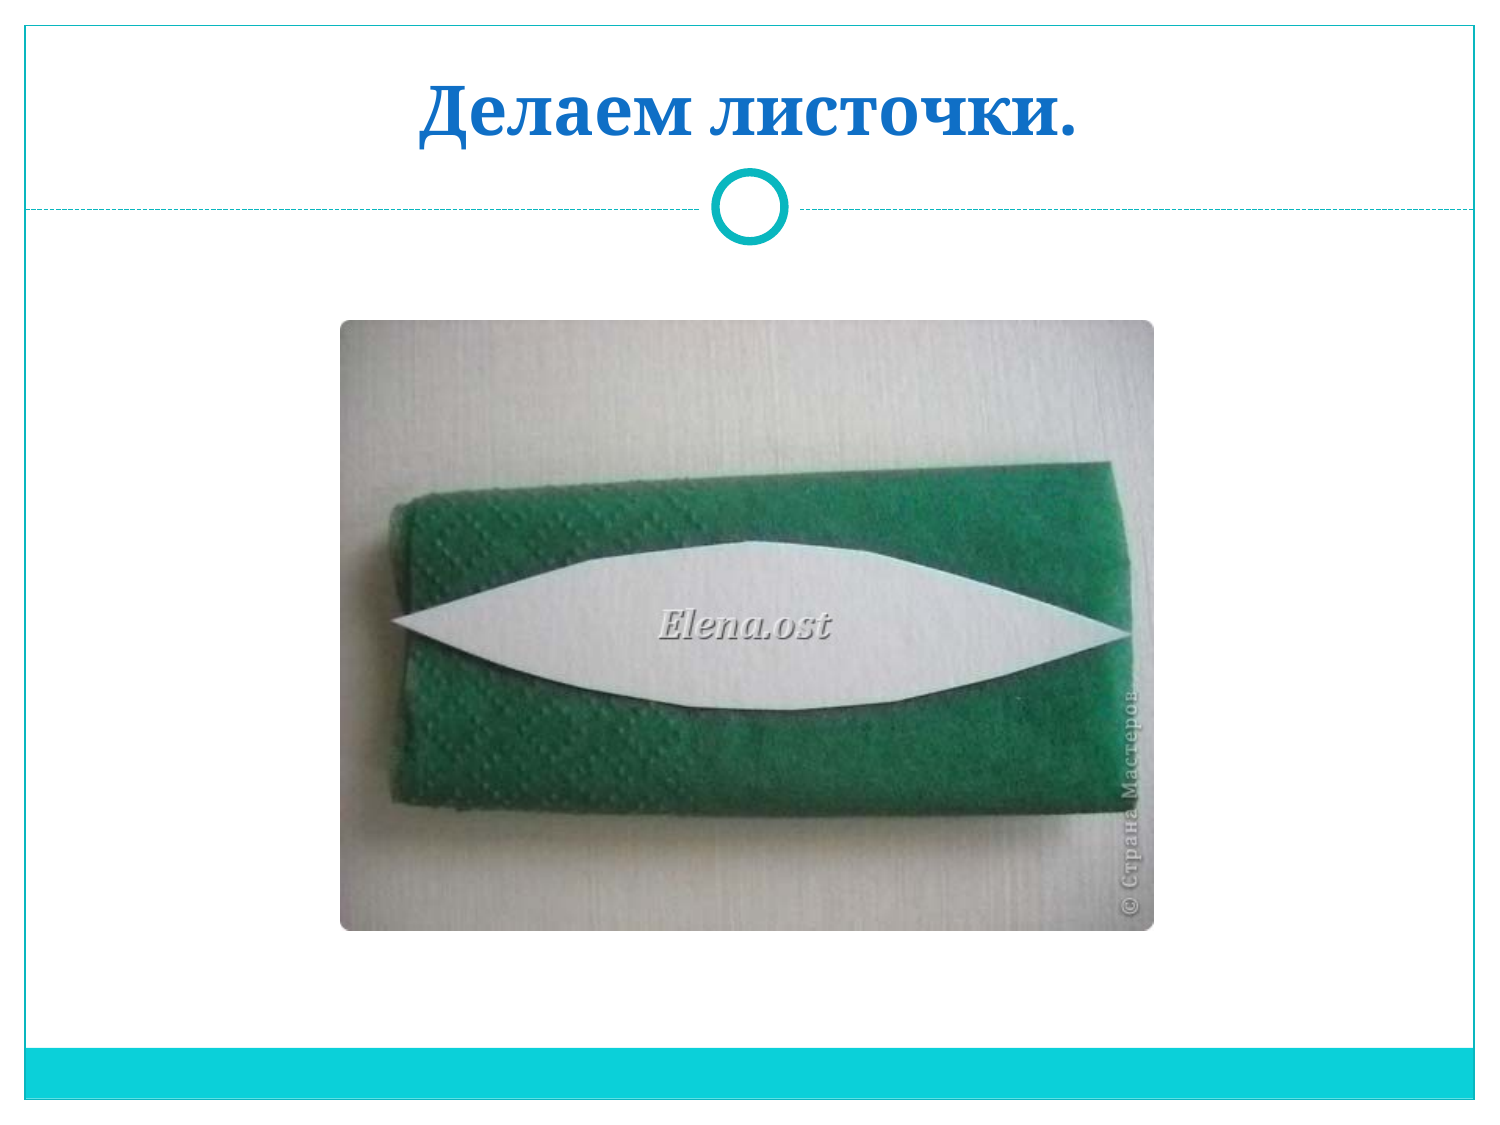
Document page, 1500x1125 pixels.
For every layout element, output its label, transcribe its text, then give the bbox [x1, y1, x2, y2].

picture [340, 320, 1154, 931]
title Делаем листочки. [49, 59, 1450, 296]
